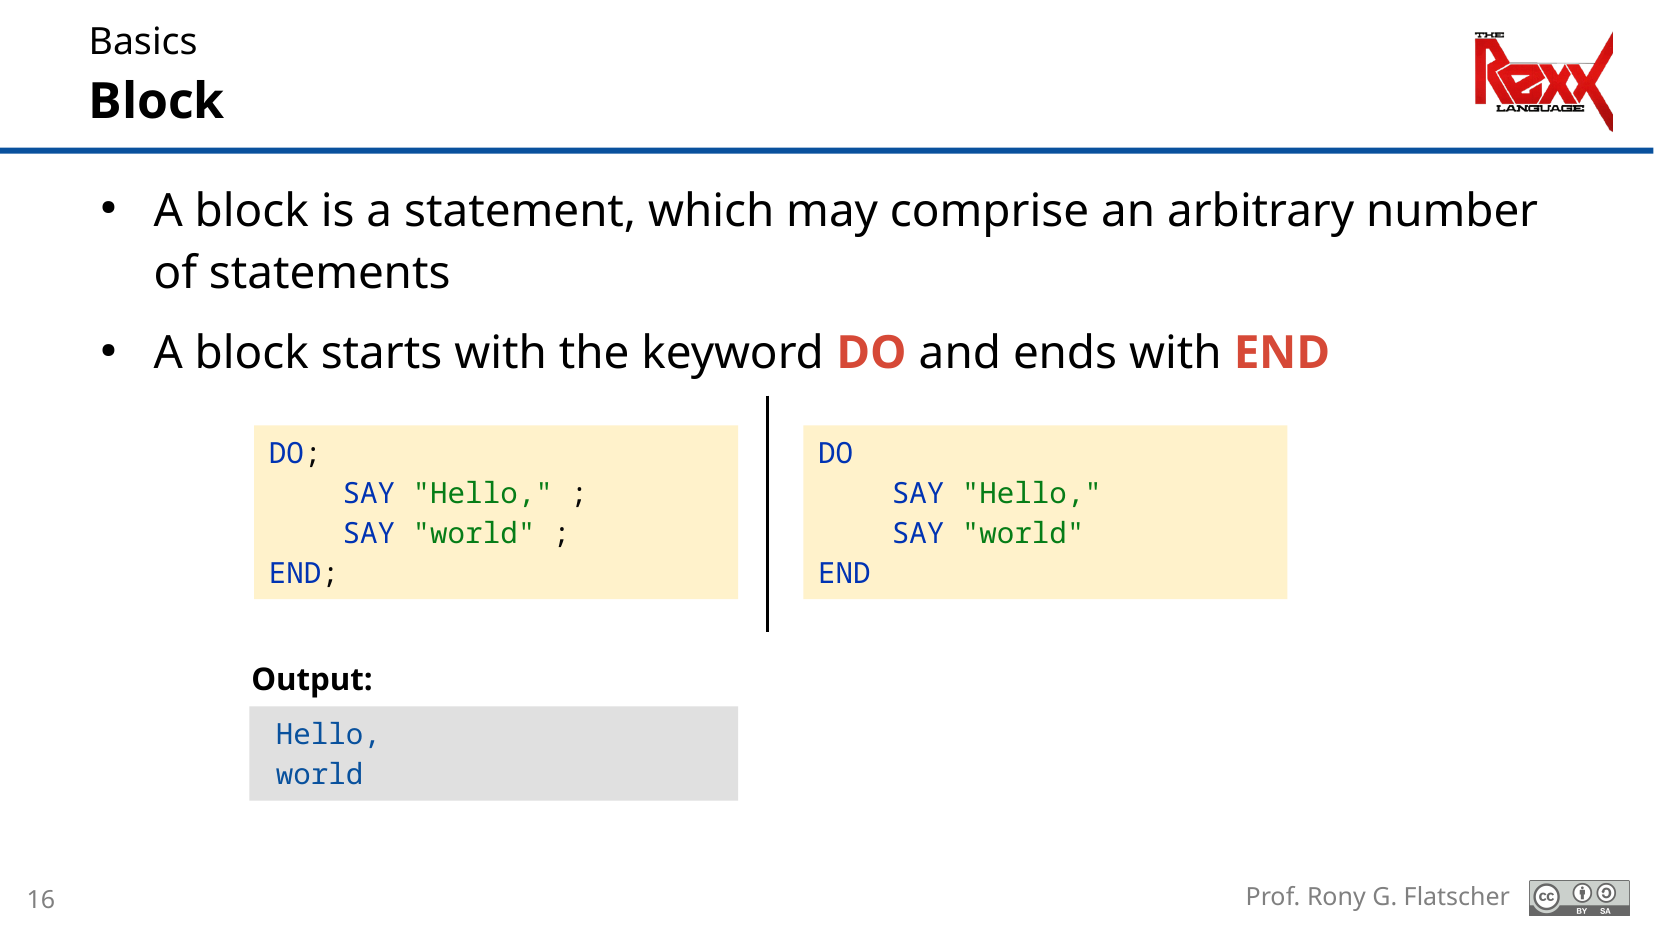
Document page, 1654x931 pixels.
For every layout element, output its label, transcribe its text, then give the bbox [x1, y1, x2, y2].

text_box DO; SAY "Hello," ; SAY "world" ; END; [254, 425, 739, 593]
text_box Hello, world [249, 706, 739, 798]
list A block is a statement, which may comprise an arbitrary number of statements A block starts with the keyword DO and ends with END [82, 177, 1571, 502]
text_box Output: [236, 649, 402, 706]
text_box DO SAY "Hello," SAY "world" END [803, 425, 1288, 593]
title Basics Block [29, 0, 1654, 148]
